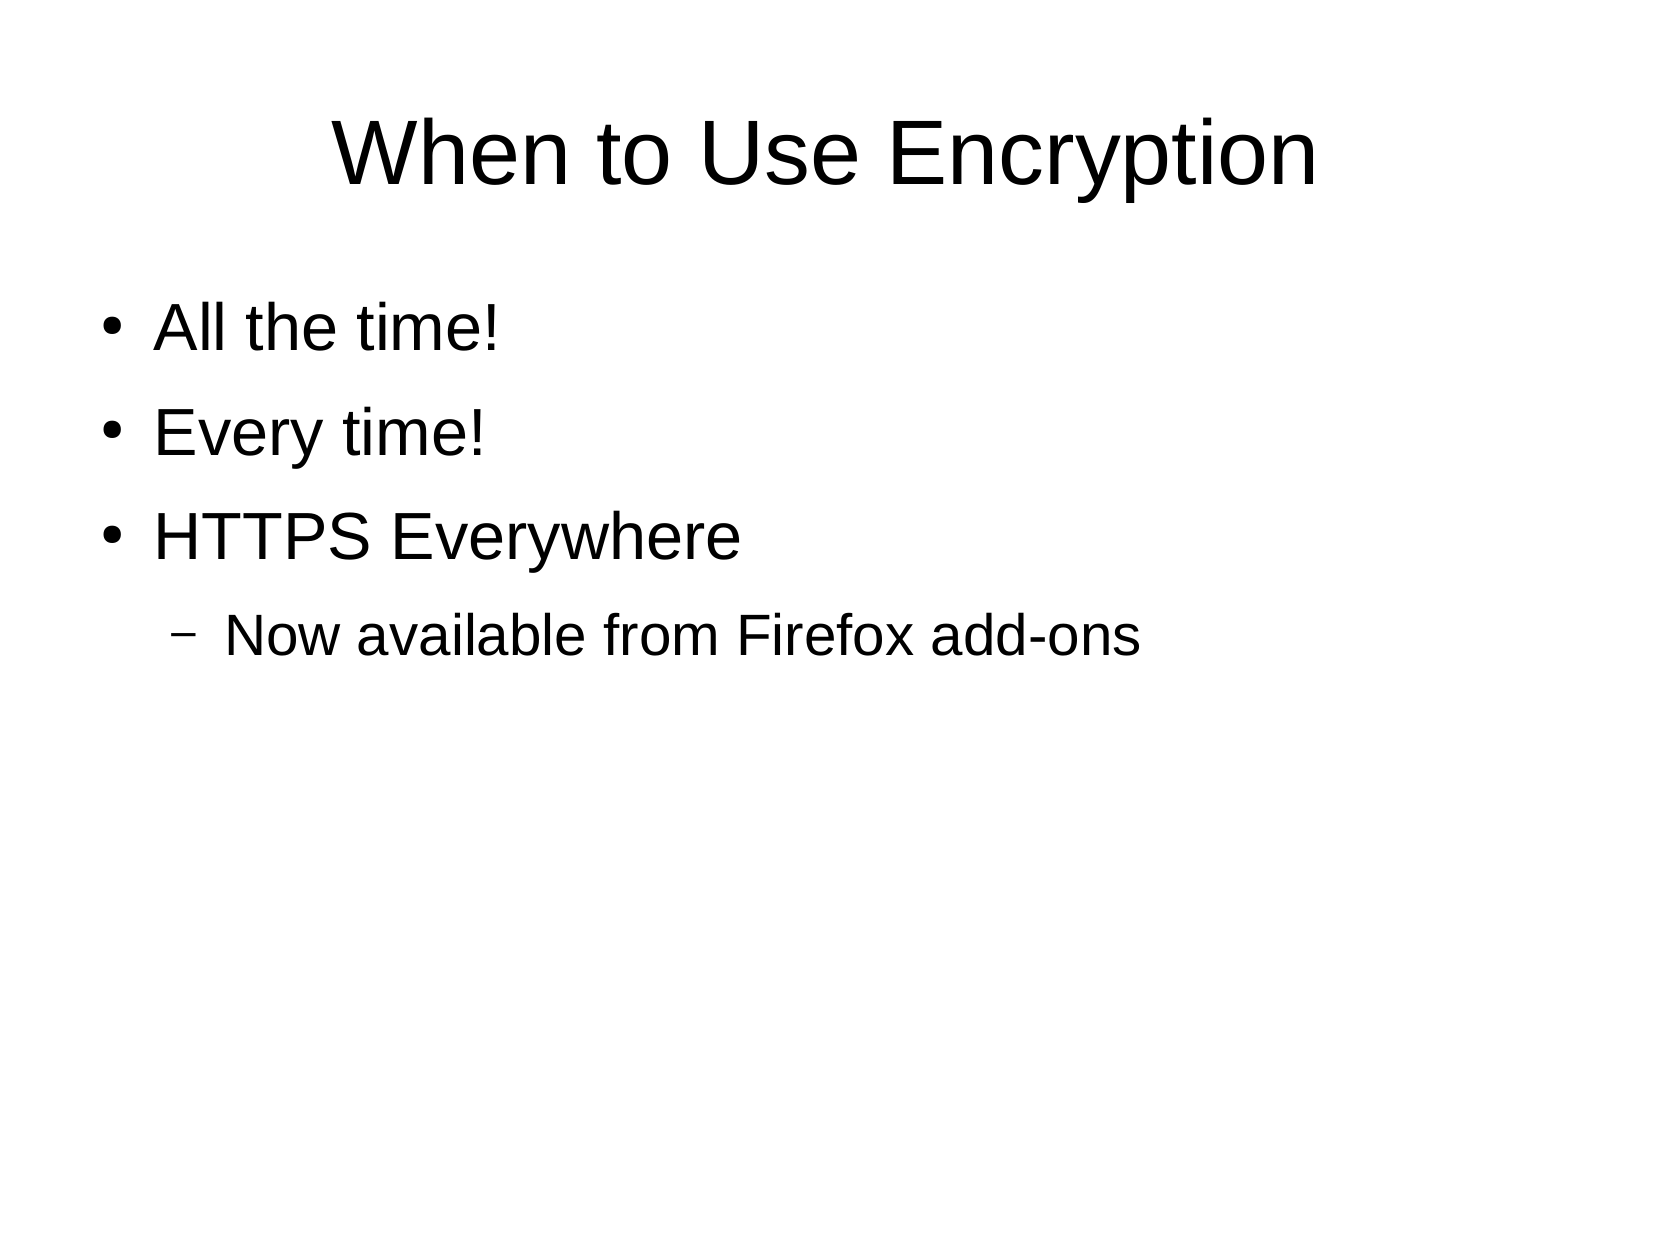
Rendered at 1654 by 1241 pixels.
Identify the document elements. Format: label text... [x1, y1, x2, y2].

list All the time! Every time! HTTPS Everywhere Now available from Firefox add-ons [82, 290, 1538, 1010]
title When to Use Encryption [82, 49, 1571, 257]
